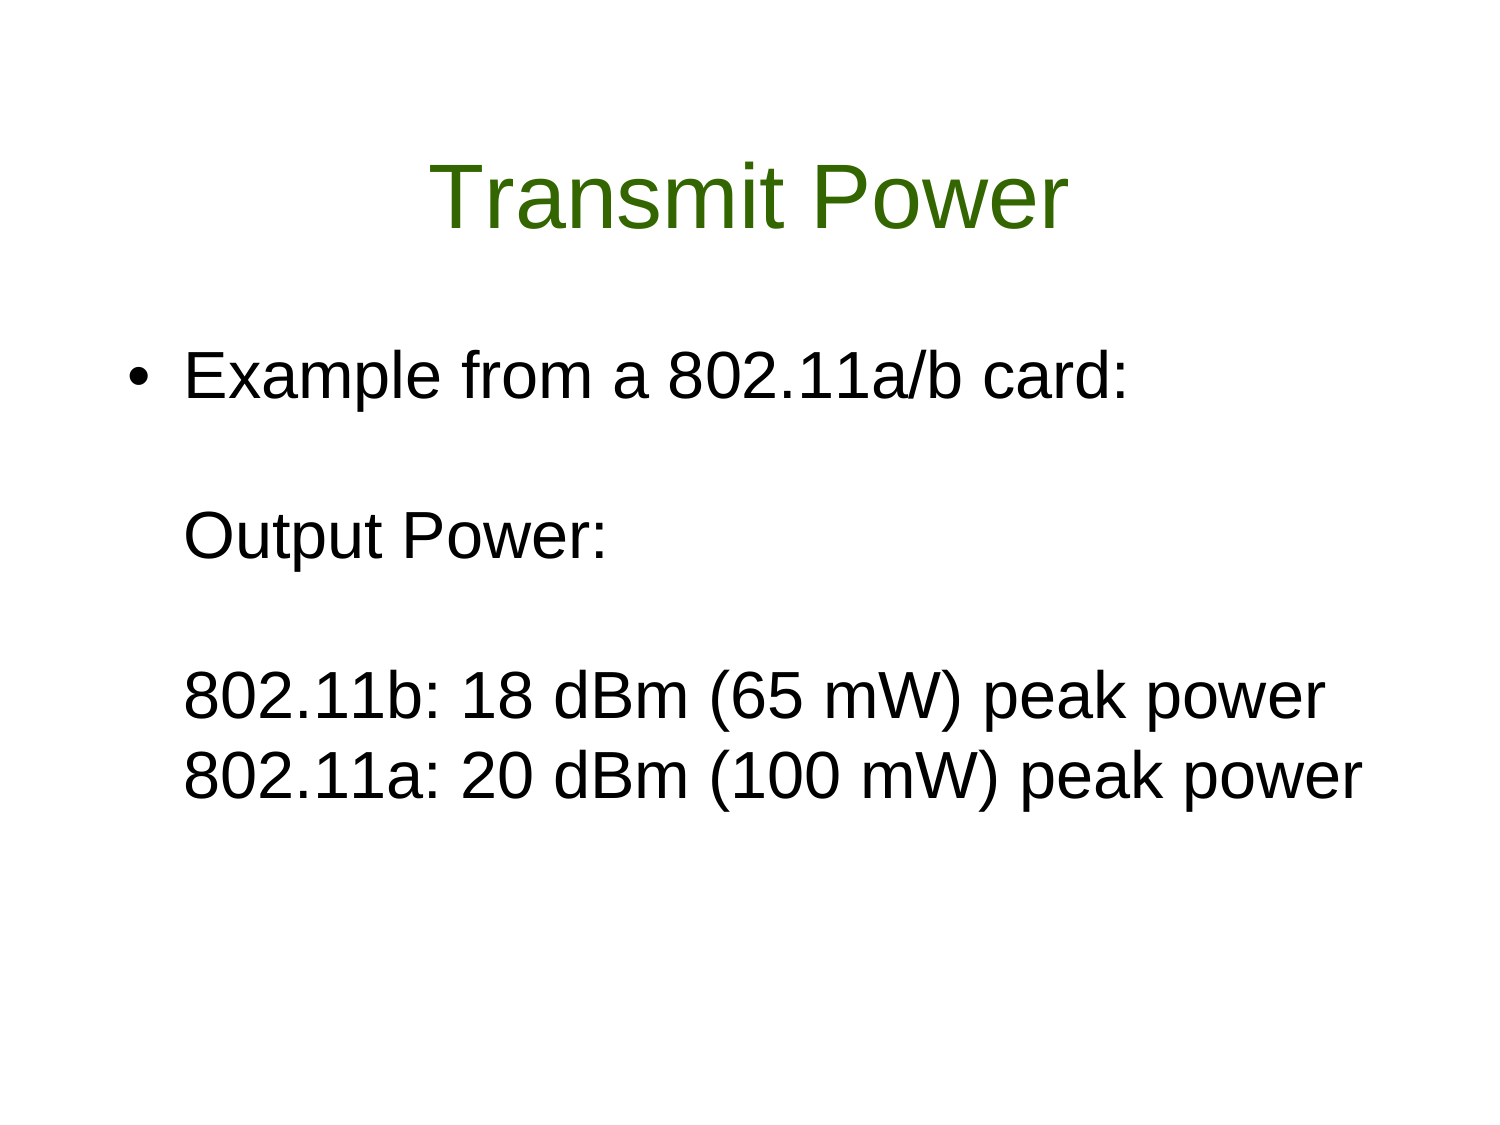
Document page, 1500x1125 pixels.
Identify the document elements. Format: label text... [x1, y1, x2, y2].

title Transmit Power [112, 99, 1388, 288]
list Example from a 802.11a/b card: Output Power: 802.11b: 18 dBm (65 mW) peak power 802.11a: 20 dBm (100 mW) peak power [112, 324, 1462, 1000]
